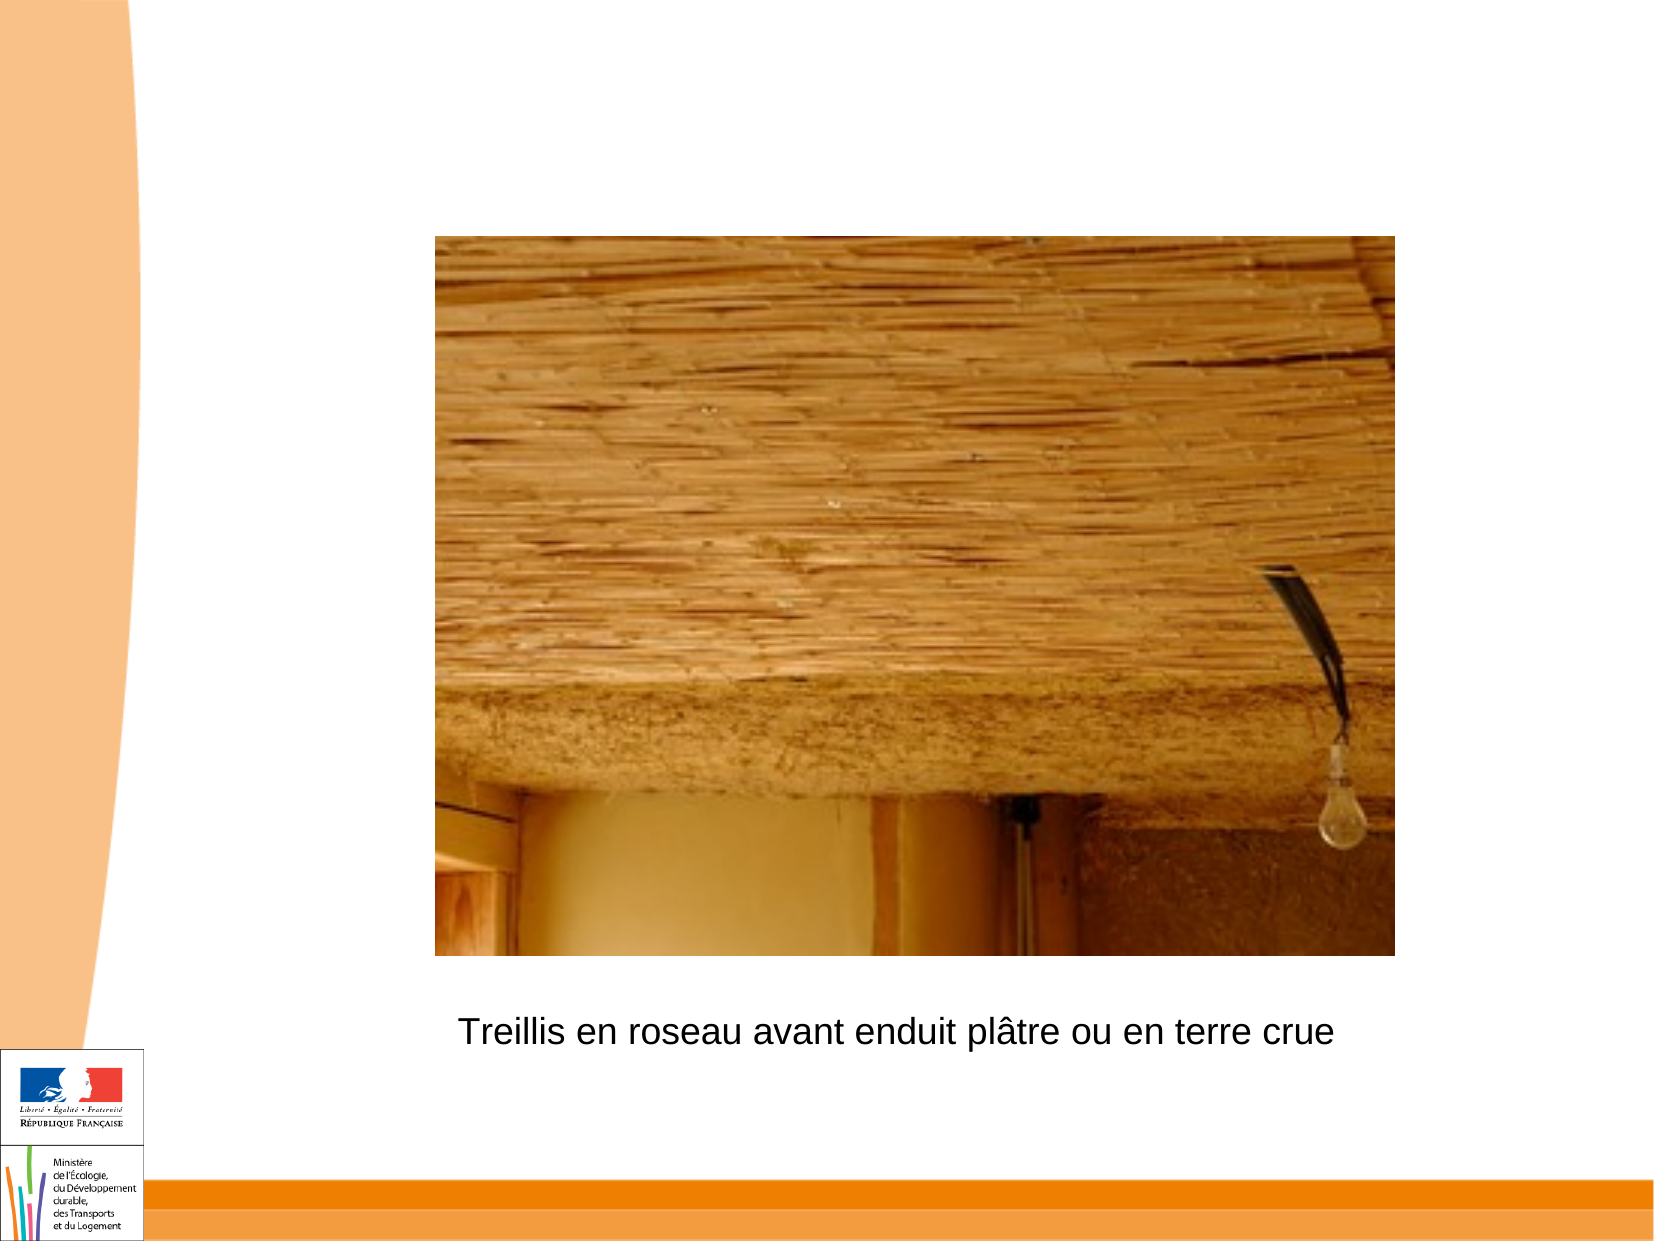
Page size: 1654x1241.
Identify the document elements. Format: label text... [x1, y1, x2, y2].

picture [0, 0, 1654, 1241]
text_box Treillis en roseau avant enduit plâtre ou en terre crue [442, 1003, 1418, 1093]
